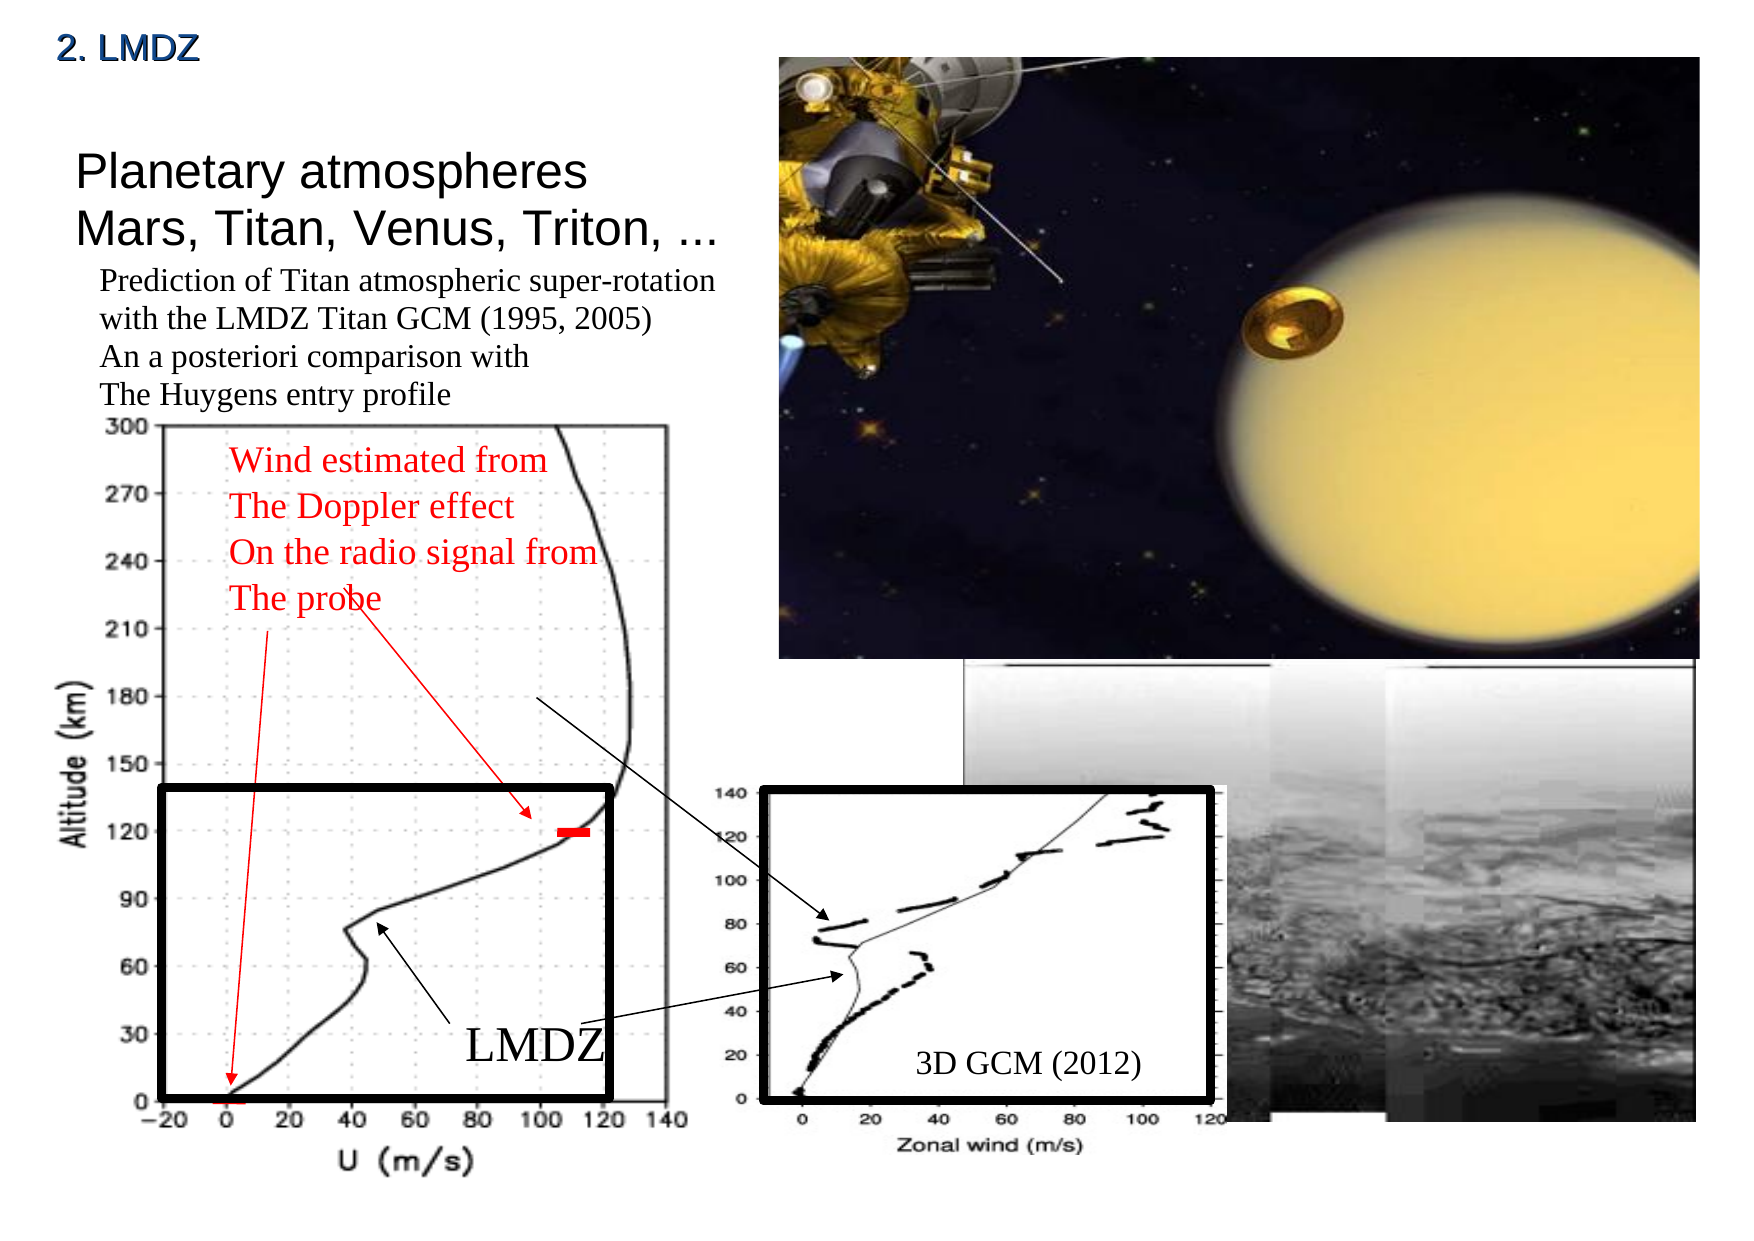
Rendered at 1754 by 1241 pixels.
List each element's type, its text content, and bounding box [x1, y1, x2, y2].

picture [768, 794, 1206, 1096]
picture [166, 792, 605, 1094]
text_box Prediction of Titan atmospheric super-rotation with the LMDZ Titan GCM (1995, 2005) An a posteriori comparison with The Huygens entry profile [84, 253, 765, 453]
picture [371, 453, 761, 1016]
text_box Planetary atmospheres Mars, Titan, Venus, Triton, ... [60, 135, 736, 268]
text_box Wind estimated from The Doppler effect On the radio signal from The probe [228, 453, 599, 619]
text_box 3D GCM (2012) [900, 1036, 1192, 1092]
picture [30, 57, 1700, 1198]
text_box LMDZ [465, 1010, 605, 1072]
text_box 2. LMDZ [40, 15, 276, 76]
